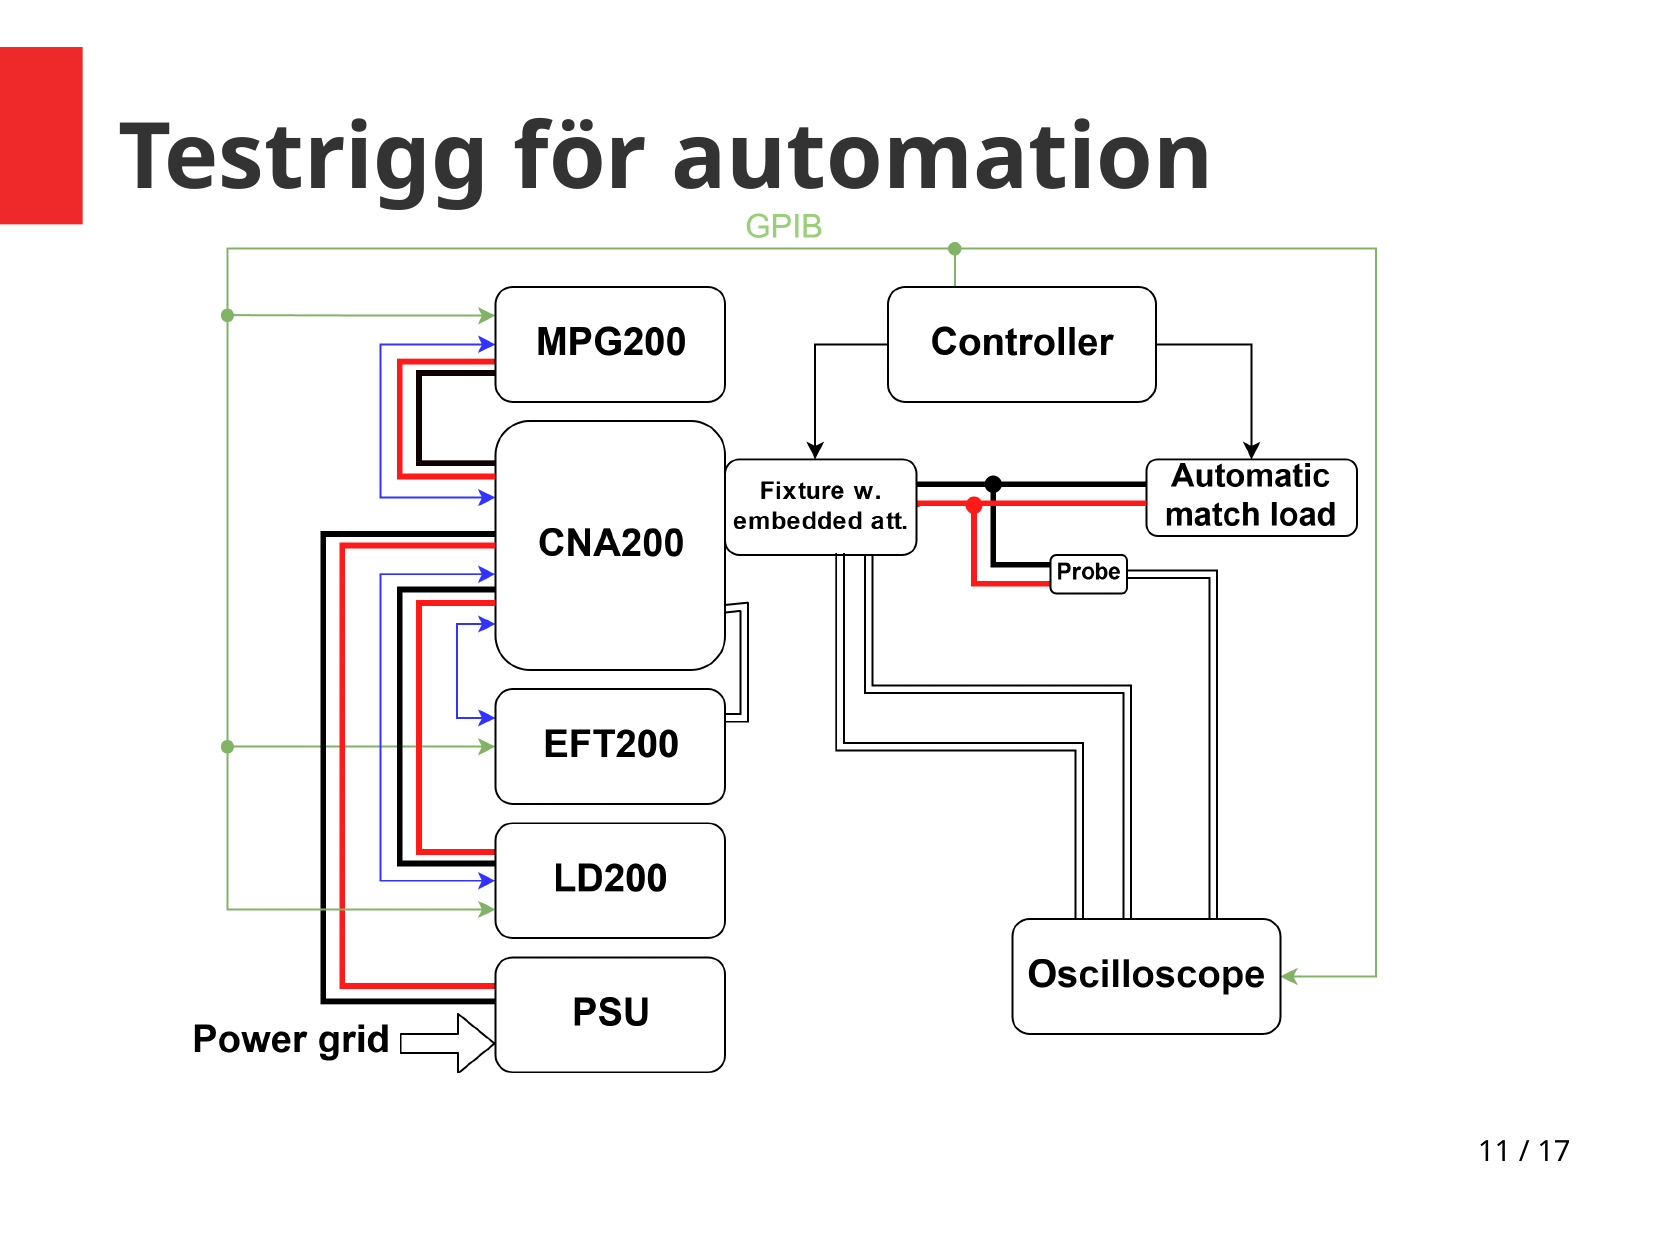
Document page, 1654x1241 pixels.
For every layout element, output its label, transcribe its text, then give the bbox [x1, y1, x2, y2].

picture [188, 211, 1394, 1073]
title Testrigg för automation [118, 49, 1571, 257]
